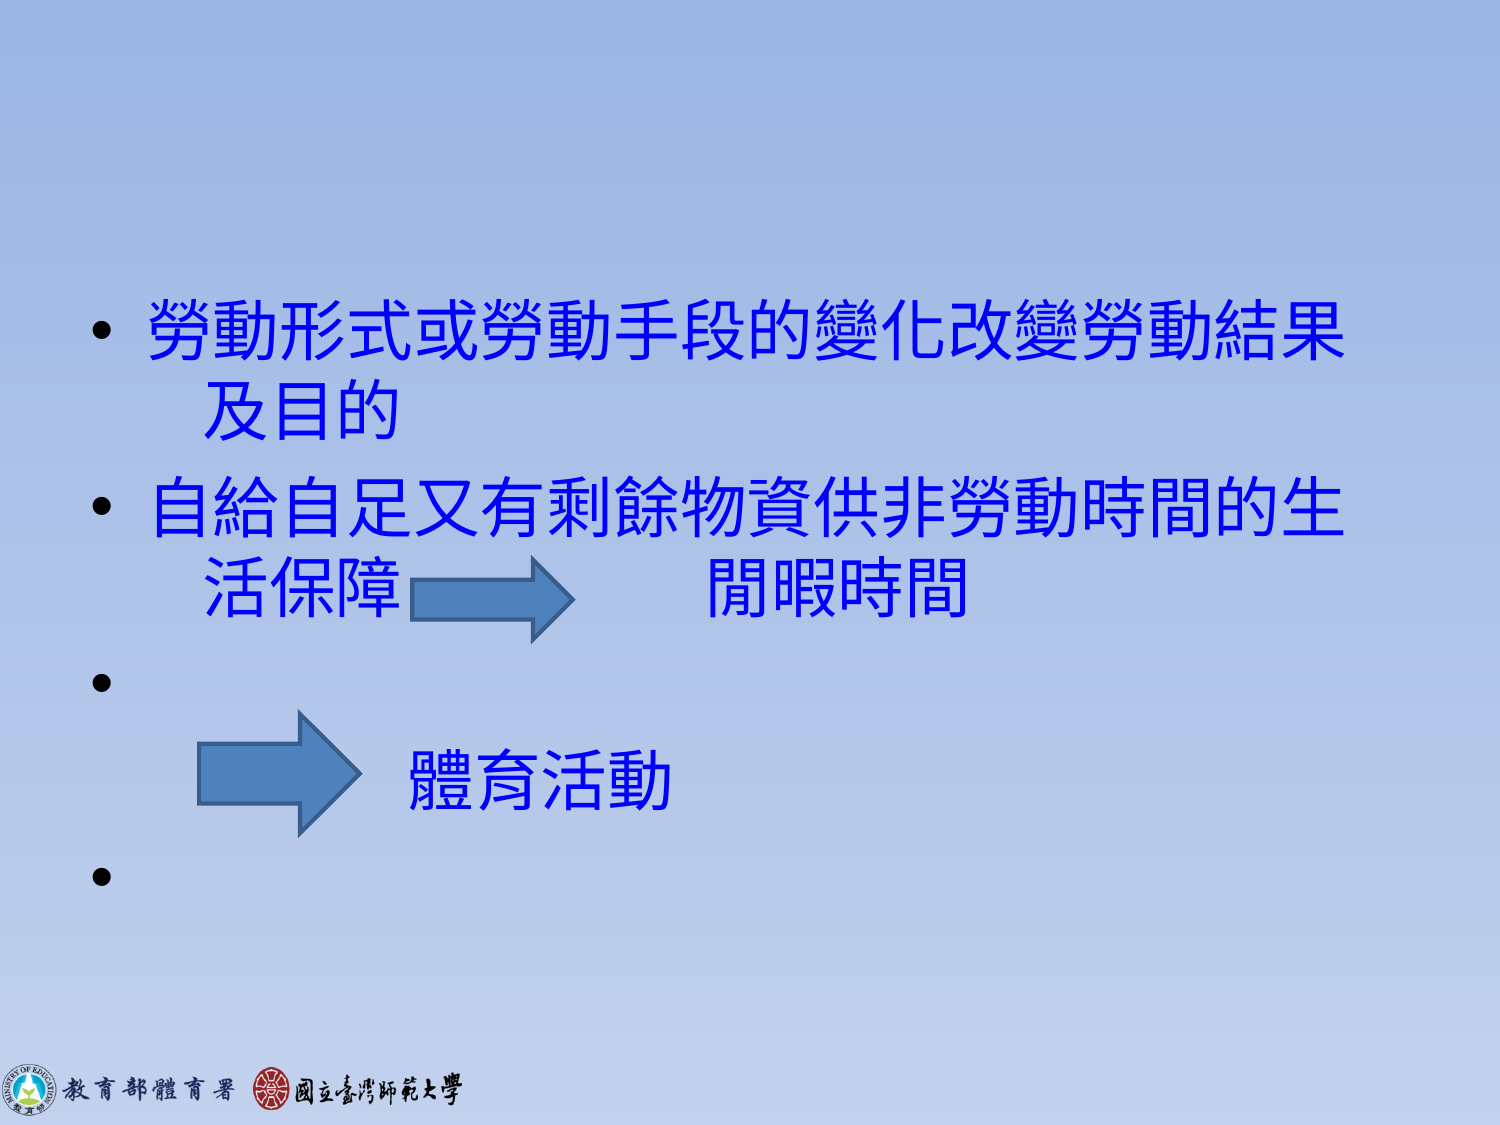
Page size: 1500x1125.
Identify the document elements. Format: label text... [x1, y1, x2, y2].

list 勞動形式或勞動手段的變化改變勞動結果及目的 自給自足又有剩餘物資供非勞動時間的生活保障 閒暇時間 體育活動 [75, 281, 1426, 1024]
text_box [199, 713, 360, 834]
text_box [412, 559, 573, 640]
